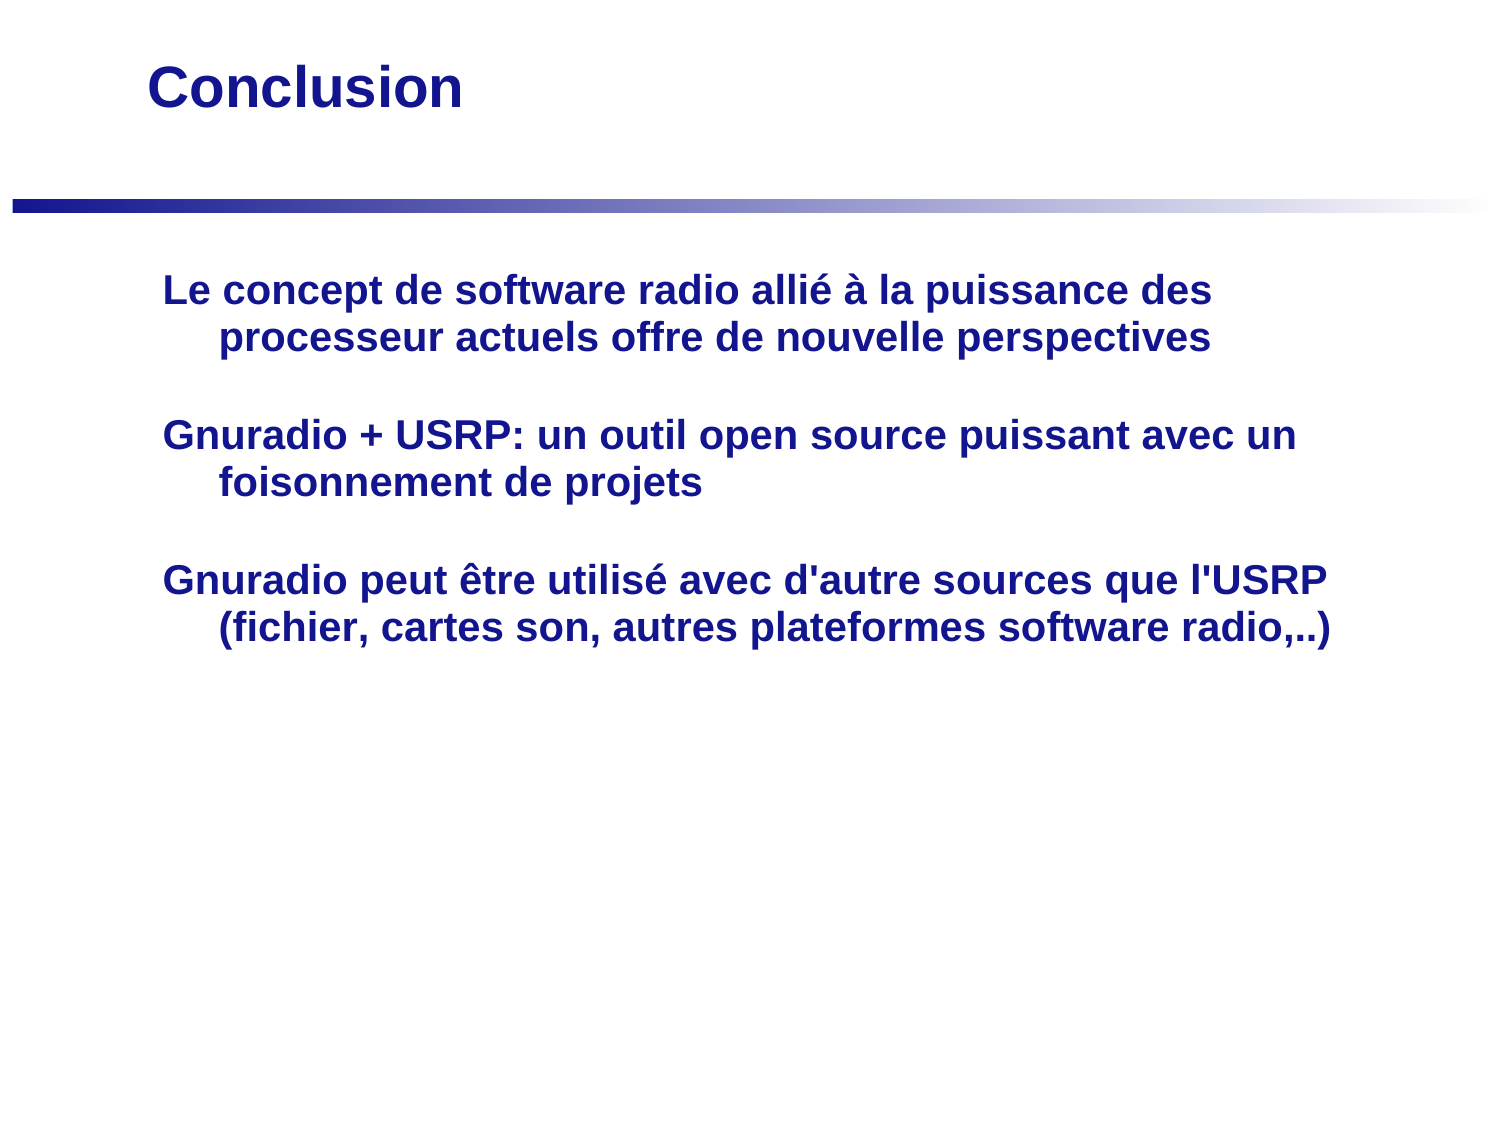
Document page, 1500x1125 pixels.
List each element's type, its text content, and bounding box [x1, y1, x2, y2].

title Conclusion [147, 7, 1385, 168]
list Le concept de software radio allié à la puissance des processeur actuels offre de nouvelle perspectives Gnuradio + USRP: un outil open source puissant avec un foisonnement de projets Gnuradio peut être utilisé avec d'autre sources que l'USRP (fichier, cartes son, autres plateformes software radio,..) [162, 267, 1388, 879]
